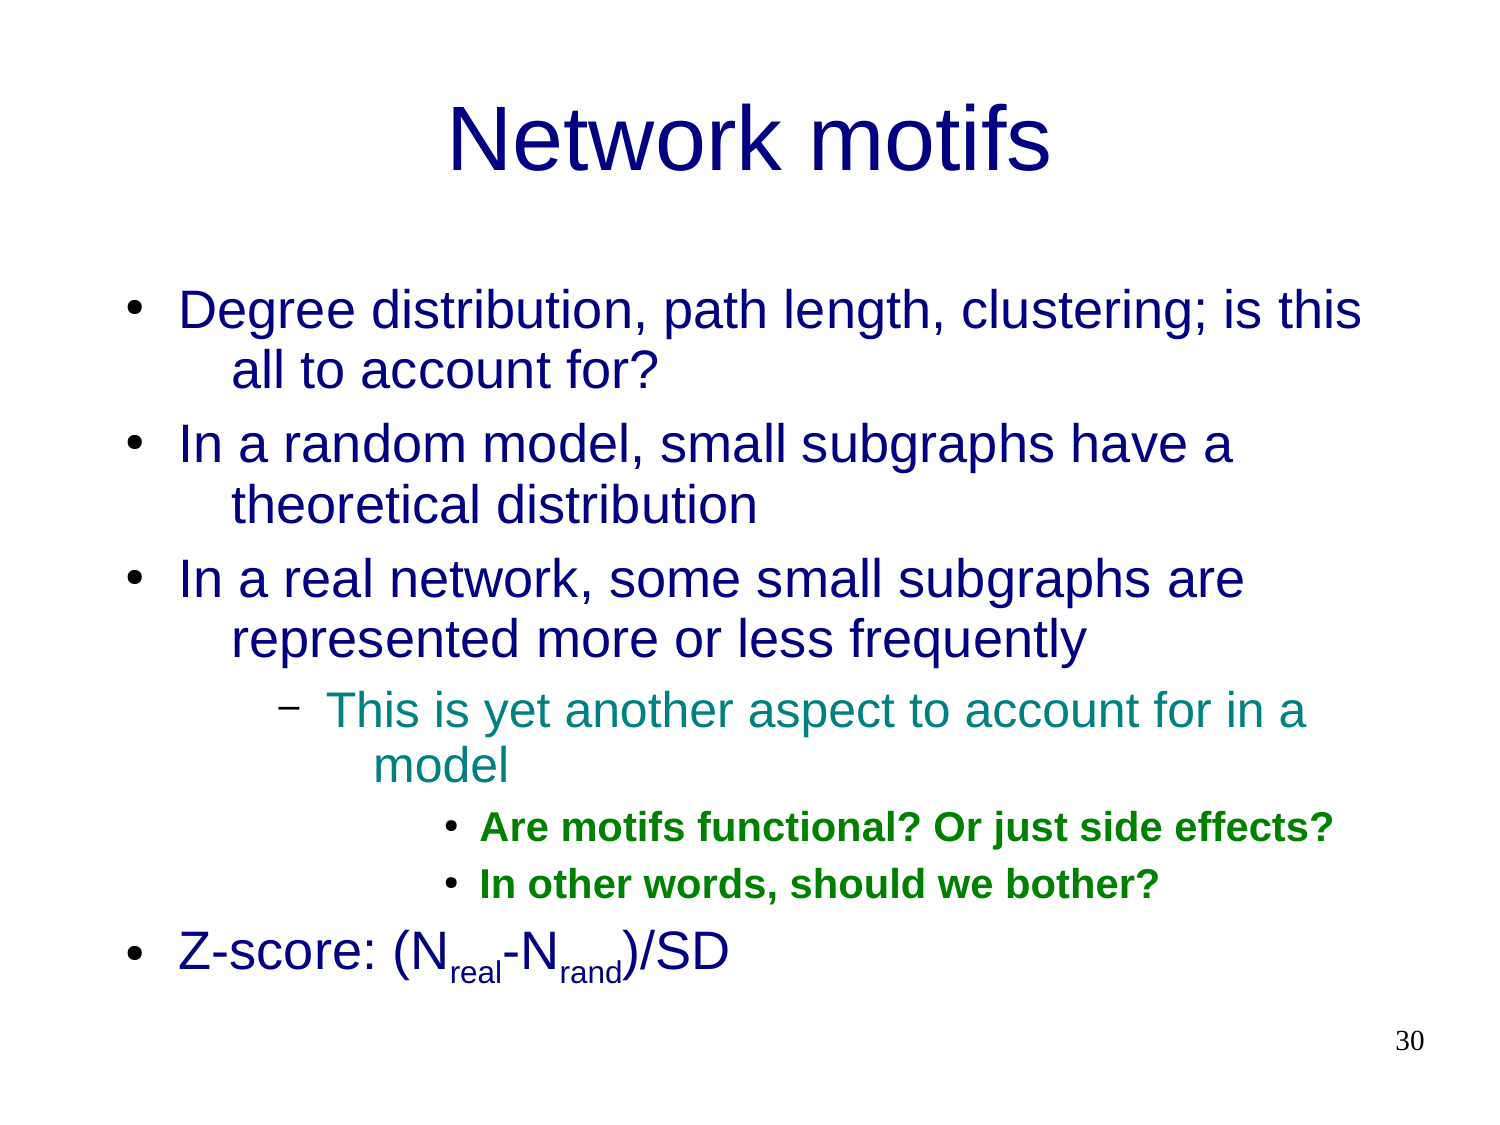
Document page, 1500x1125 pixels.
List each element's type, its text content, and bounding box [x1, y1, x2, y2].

list Degree distribution, path length, clustering; is this all to account for? In a random model, small subgraphs have a theoretical distribution In a real network, some small subgraphs are represented more or less frequently This is yet another aspect to account for in a model Are motifs functional? Or just side effects? In other words, should we bother? Z-score: (Nreal-Nrand)/SD [74, 255, 1425, 1014]
title Network motifs [74, 44, 1425, 233]
